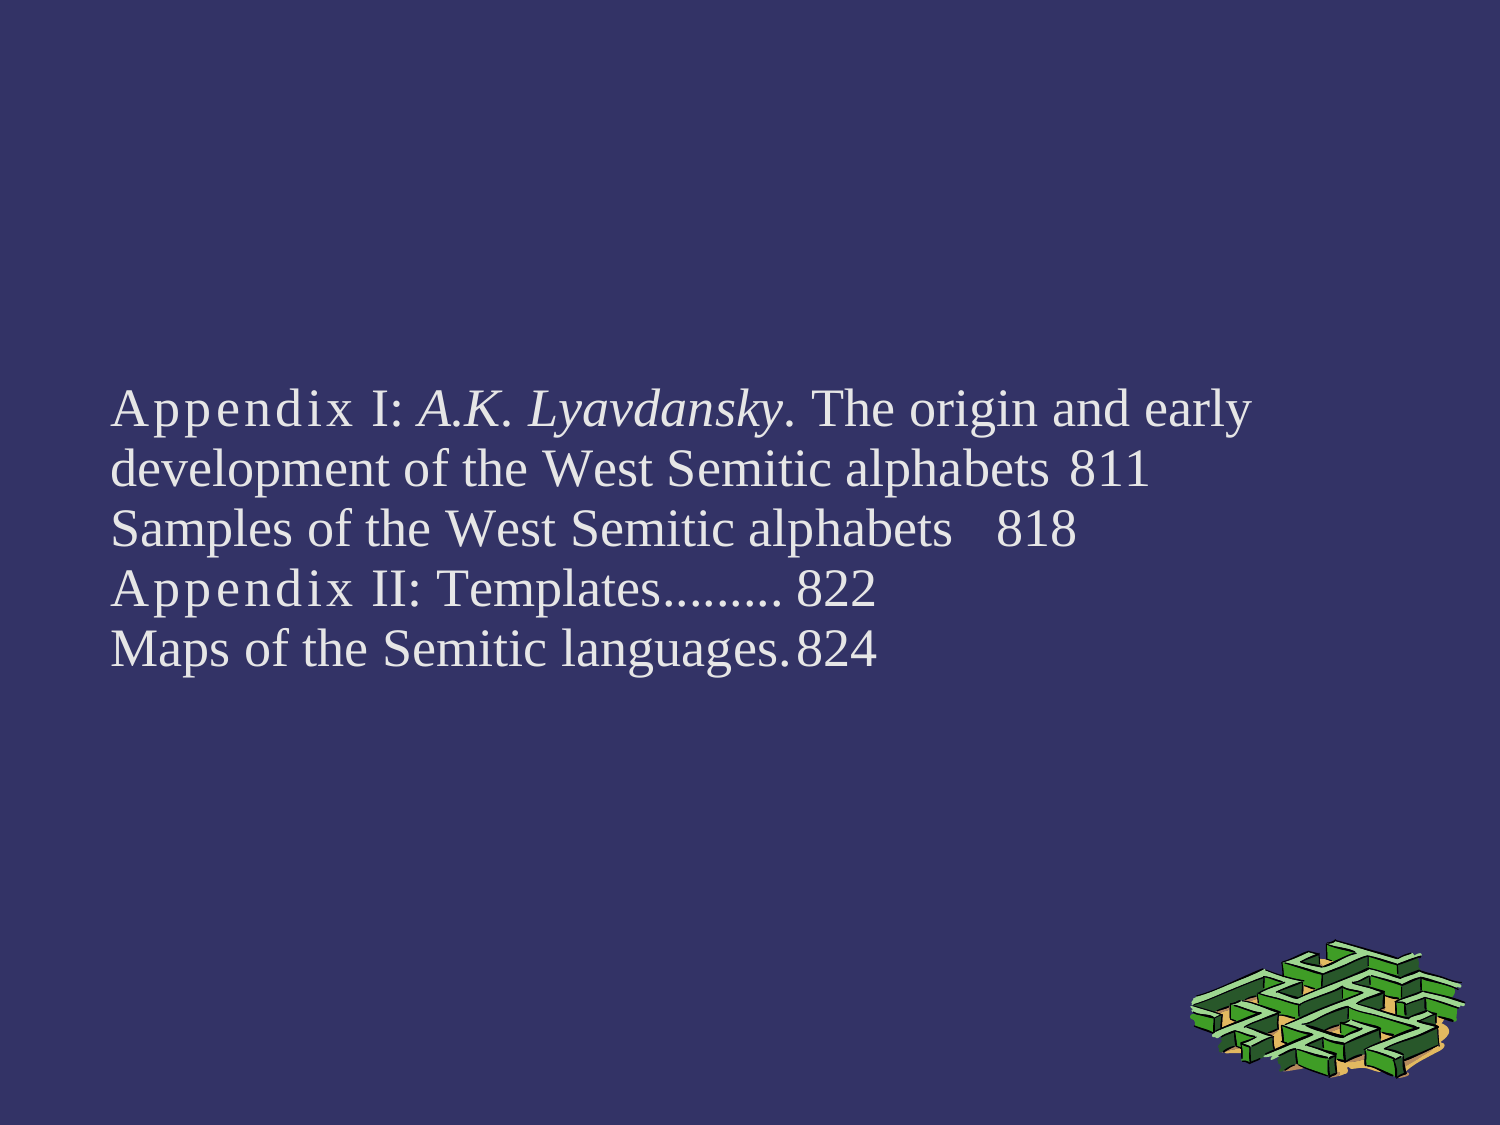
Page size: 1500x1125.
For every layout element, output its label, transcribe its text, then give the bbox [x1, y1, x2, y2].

subtitle Appendix I: A.K. Lyavdansky. The origin and early development of the West Semitic alphabets 811 Samples of the West Semitic alphabets 818 Appendix II: Templates 822 Maps of the Semitic languages 824 [110, 17, 1392, 1040]
